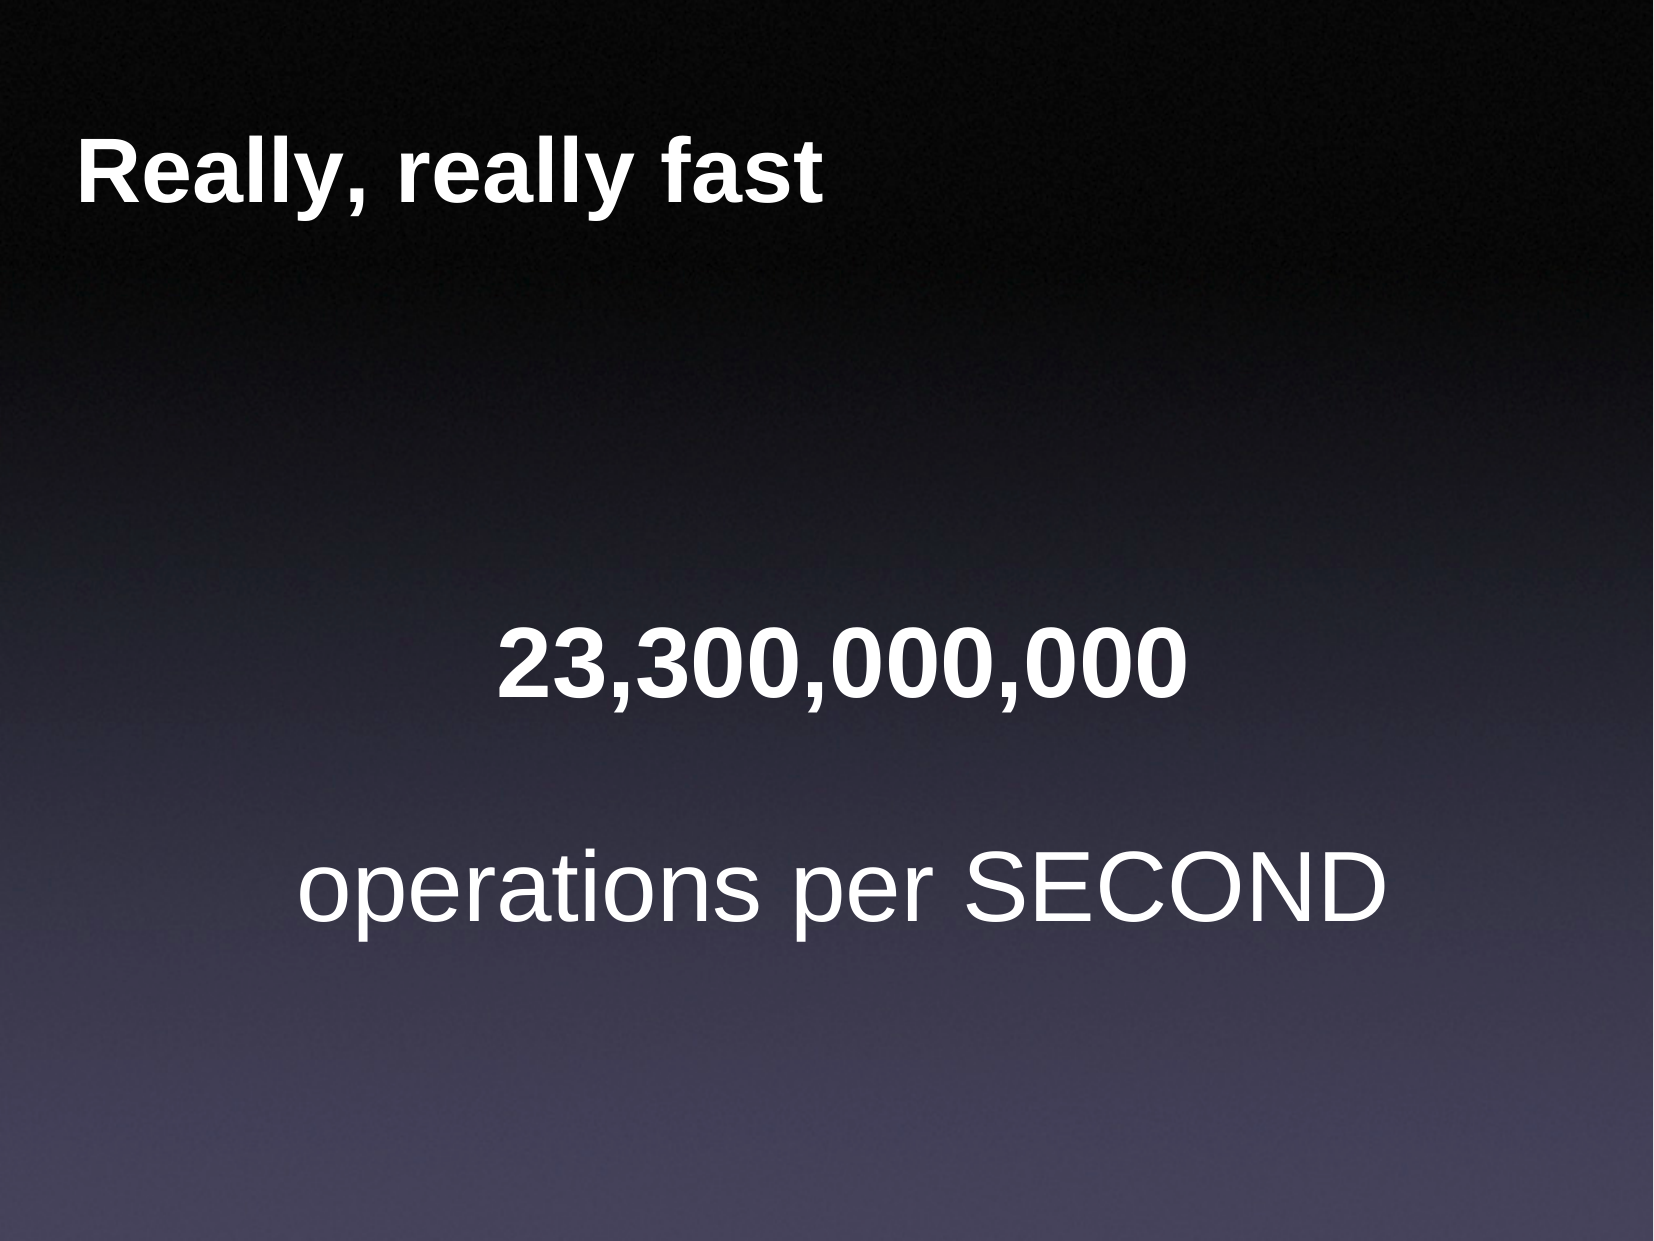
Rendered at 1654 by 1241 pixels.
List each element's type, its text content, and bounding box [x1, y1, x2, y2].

title Really, really fast [75, 75, 1563, 268]
picture [0, 0, 1654, 1241]
text_box 23,300,000,000 operations per SECOND [187, 600, 1501, 951]
